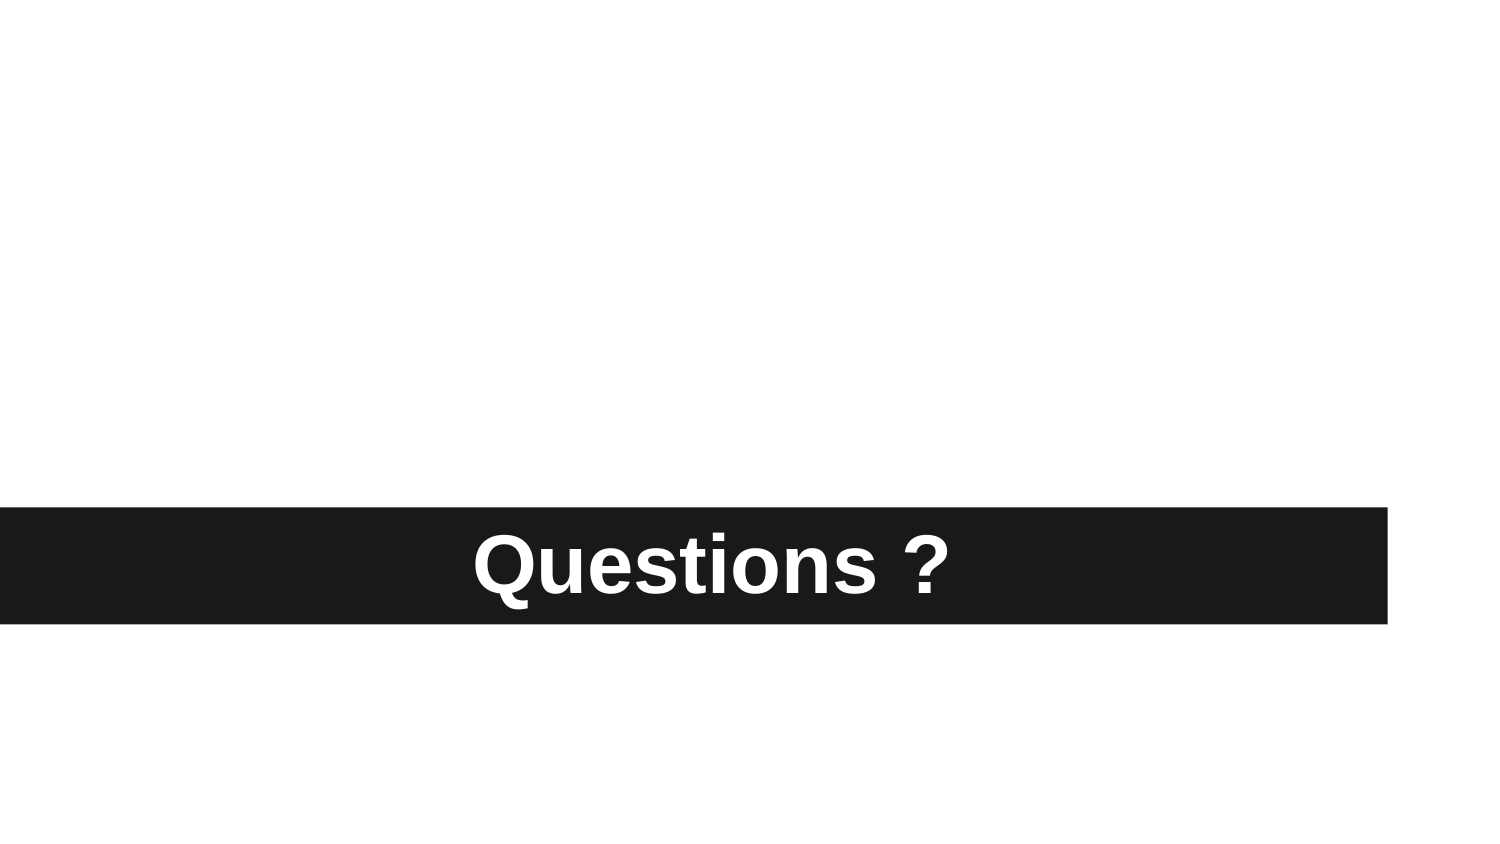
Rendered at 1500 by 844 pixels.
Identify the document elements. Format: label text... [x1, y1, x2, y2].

title Questions ? [86, 492, 1362, 626]
